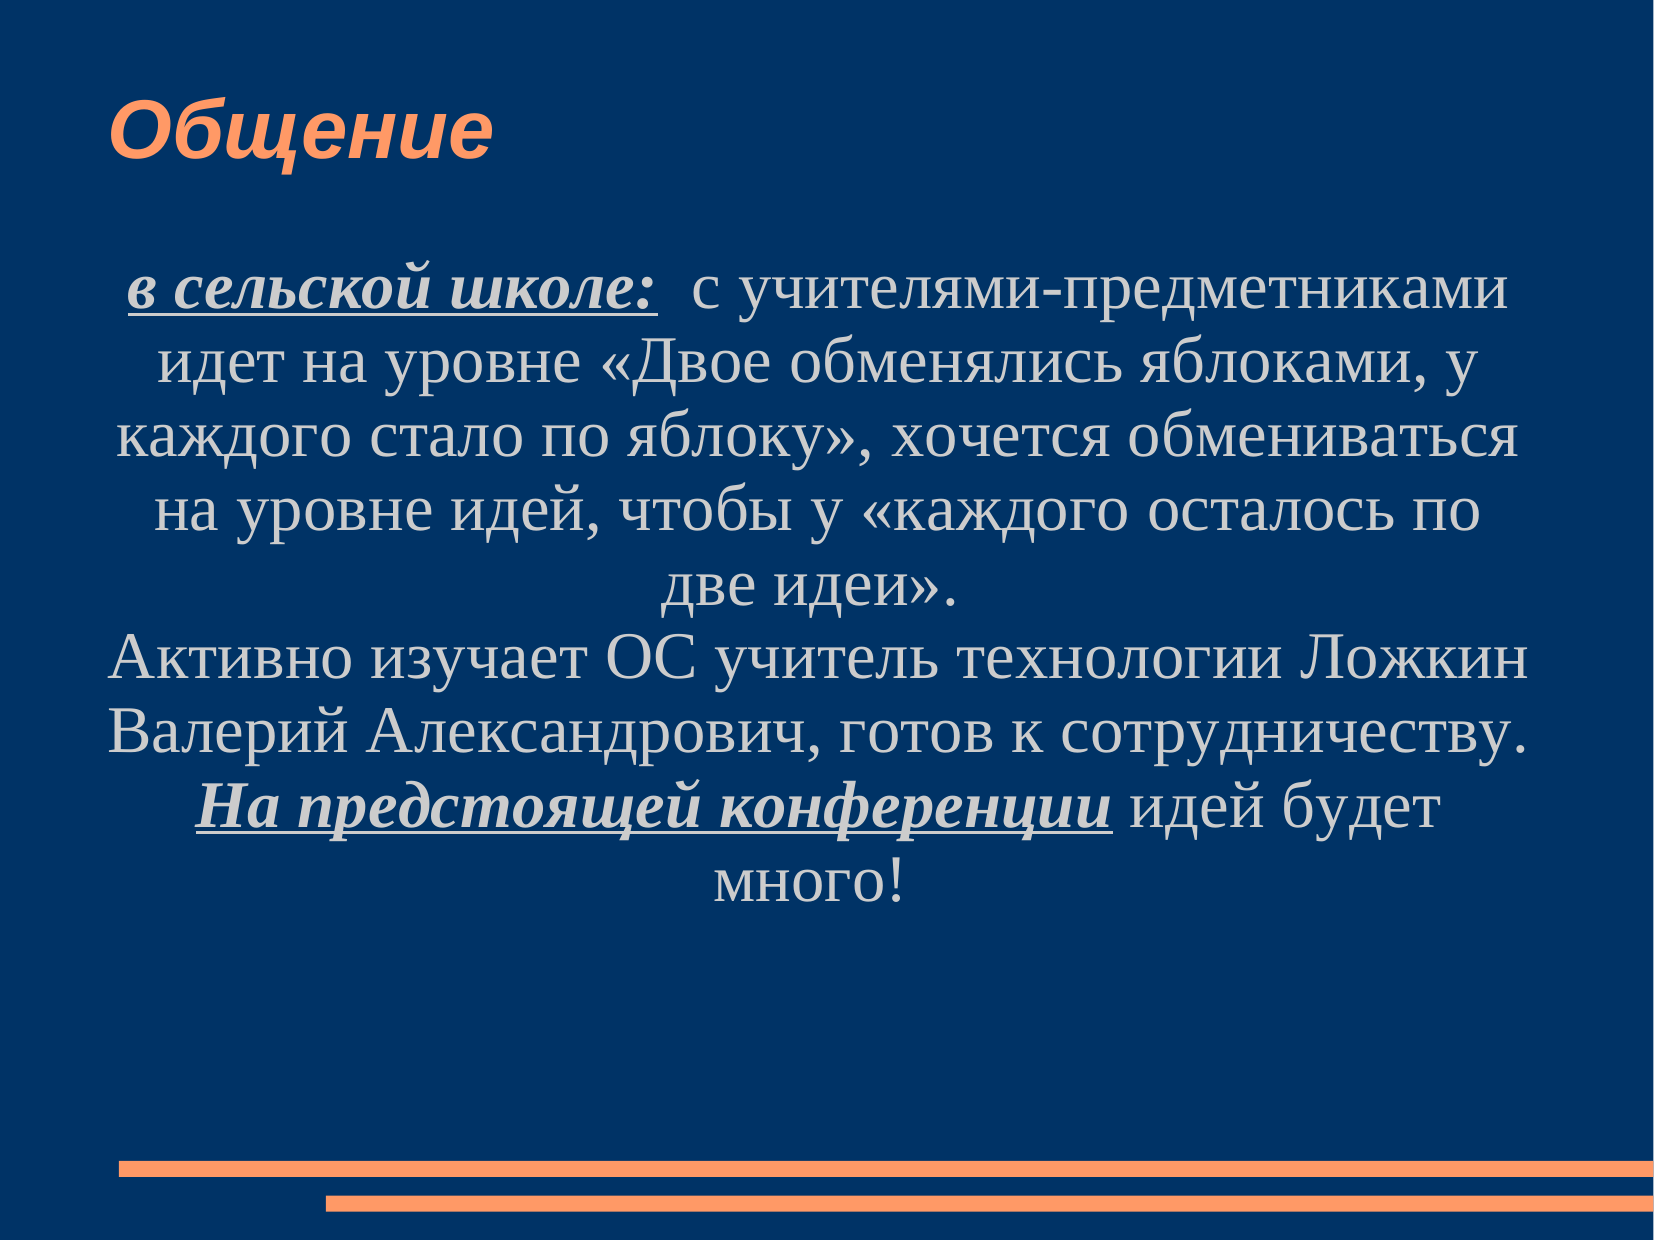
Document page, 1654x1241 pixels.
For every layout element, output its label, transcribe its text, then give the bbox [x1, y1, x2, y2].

subtitle в сельской школе: с учителями-предметниками идет на уровне «Двое обменялись яблоками, у каждого стало по яблоку», хочется обмениваться на уровне идей, чтобы у «каждого осталось по две идеи». Активно изучает ОС учитель технологии Ложкин Валерий Александрович, готов к сотрудничеству. На предстоящей конференции идей будет много! [99, 202, 1539, 963]
title Общение [107, 33, 597, 202]
